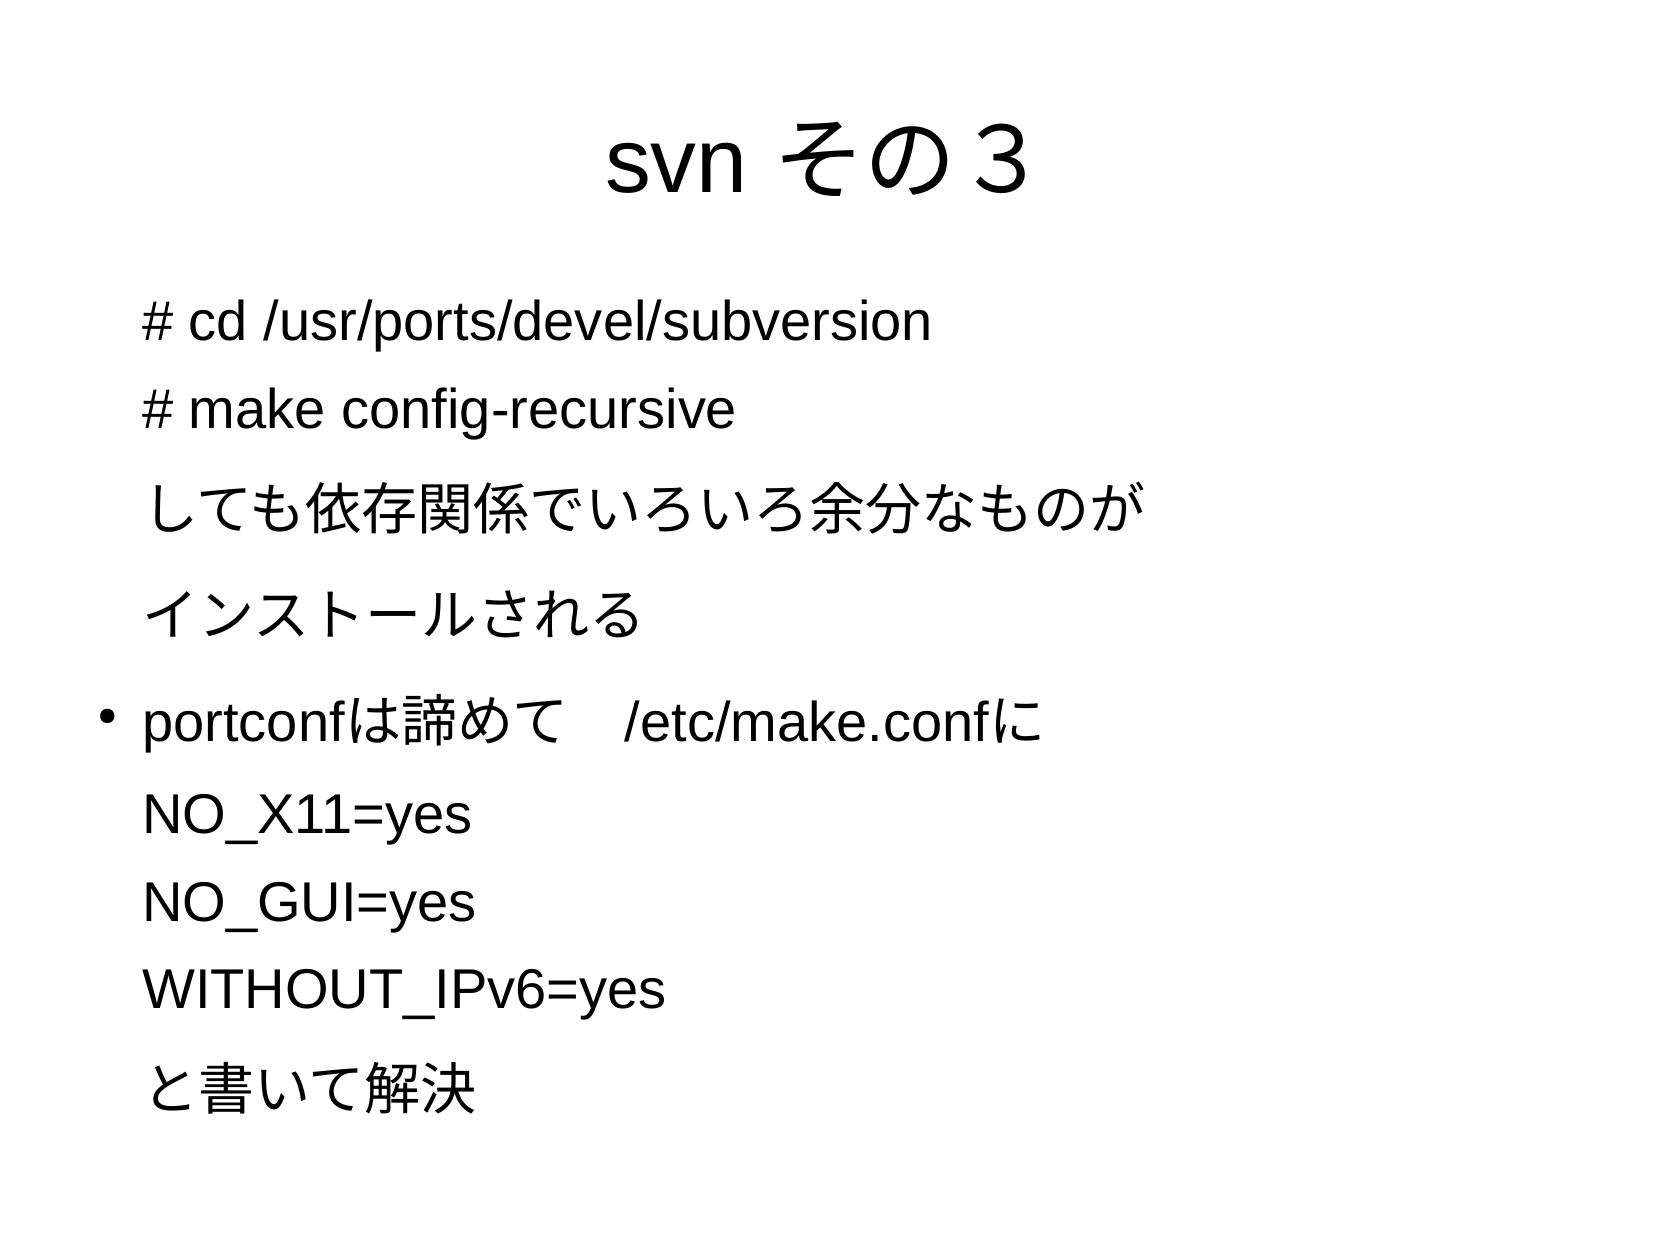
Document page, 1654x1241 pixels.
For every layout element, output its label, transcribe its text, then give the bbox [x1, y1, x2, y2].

list # cd /usr/ports/devel/subversion # make config-recursive しても依存関係でいろいろ余分なものが インストールされる portconfは諦めて /etc/make.confに NO_X11=yes NO_GUI=yes WITHOUT_IPv6=yes と書いて解決 [82, 290, 1538, 1134]
title svn その３ [82, 49, 1571, 257]
